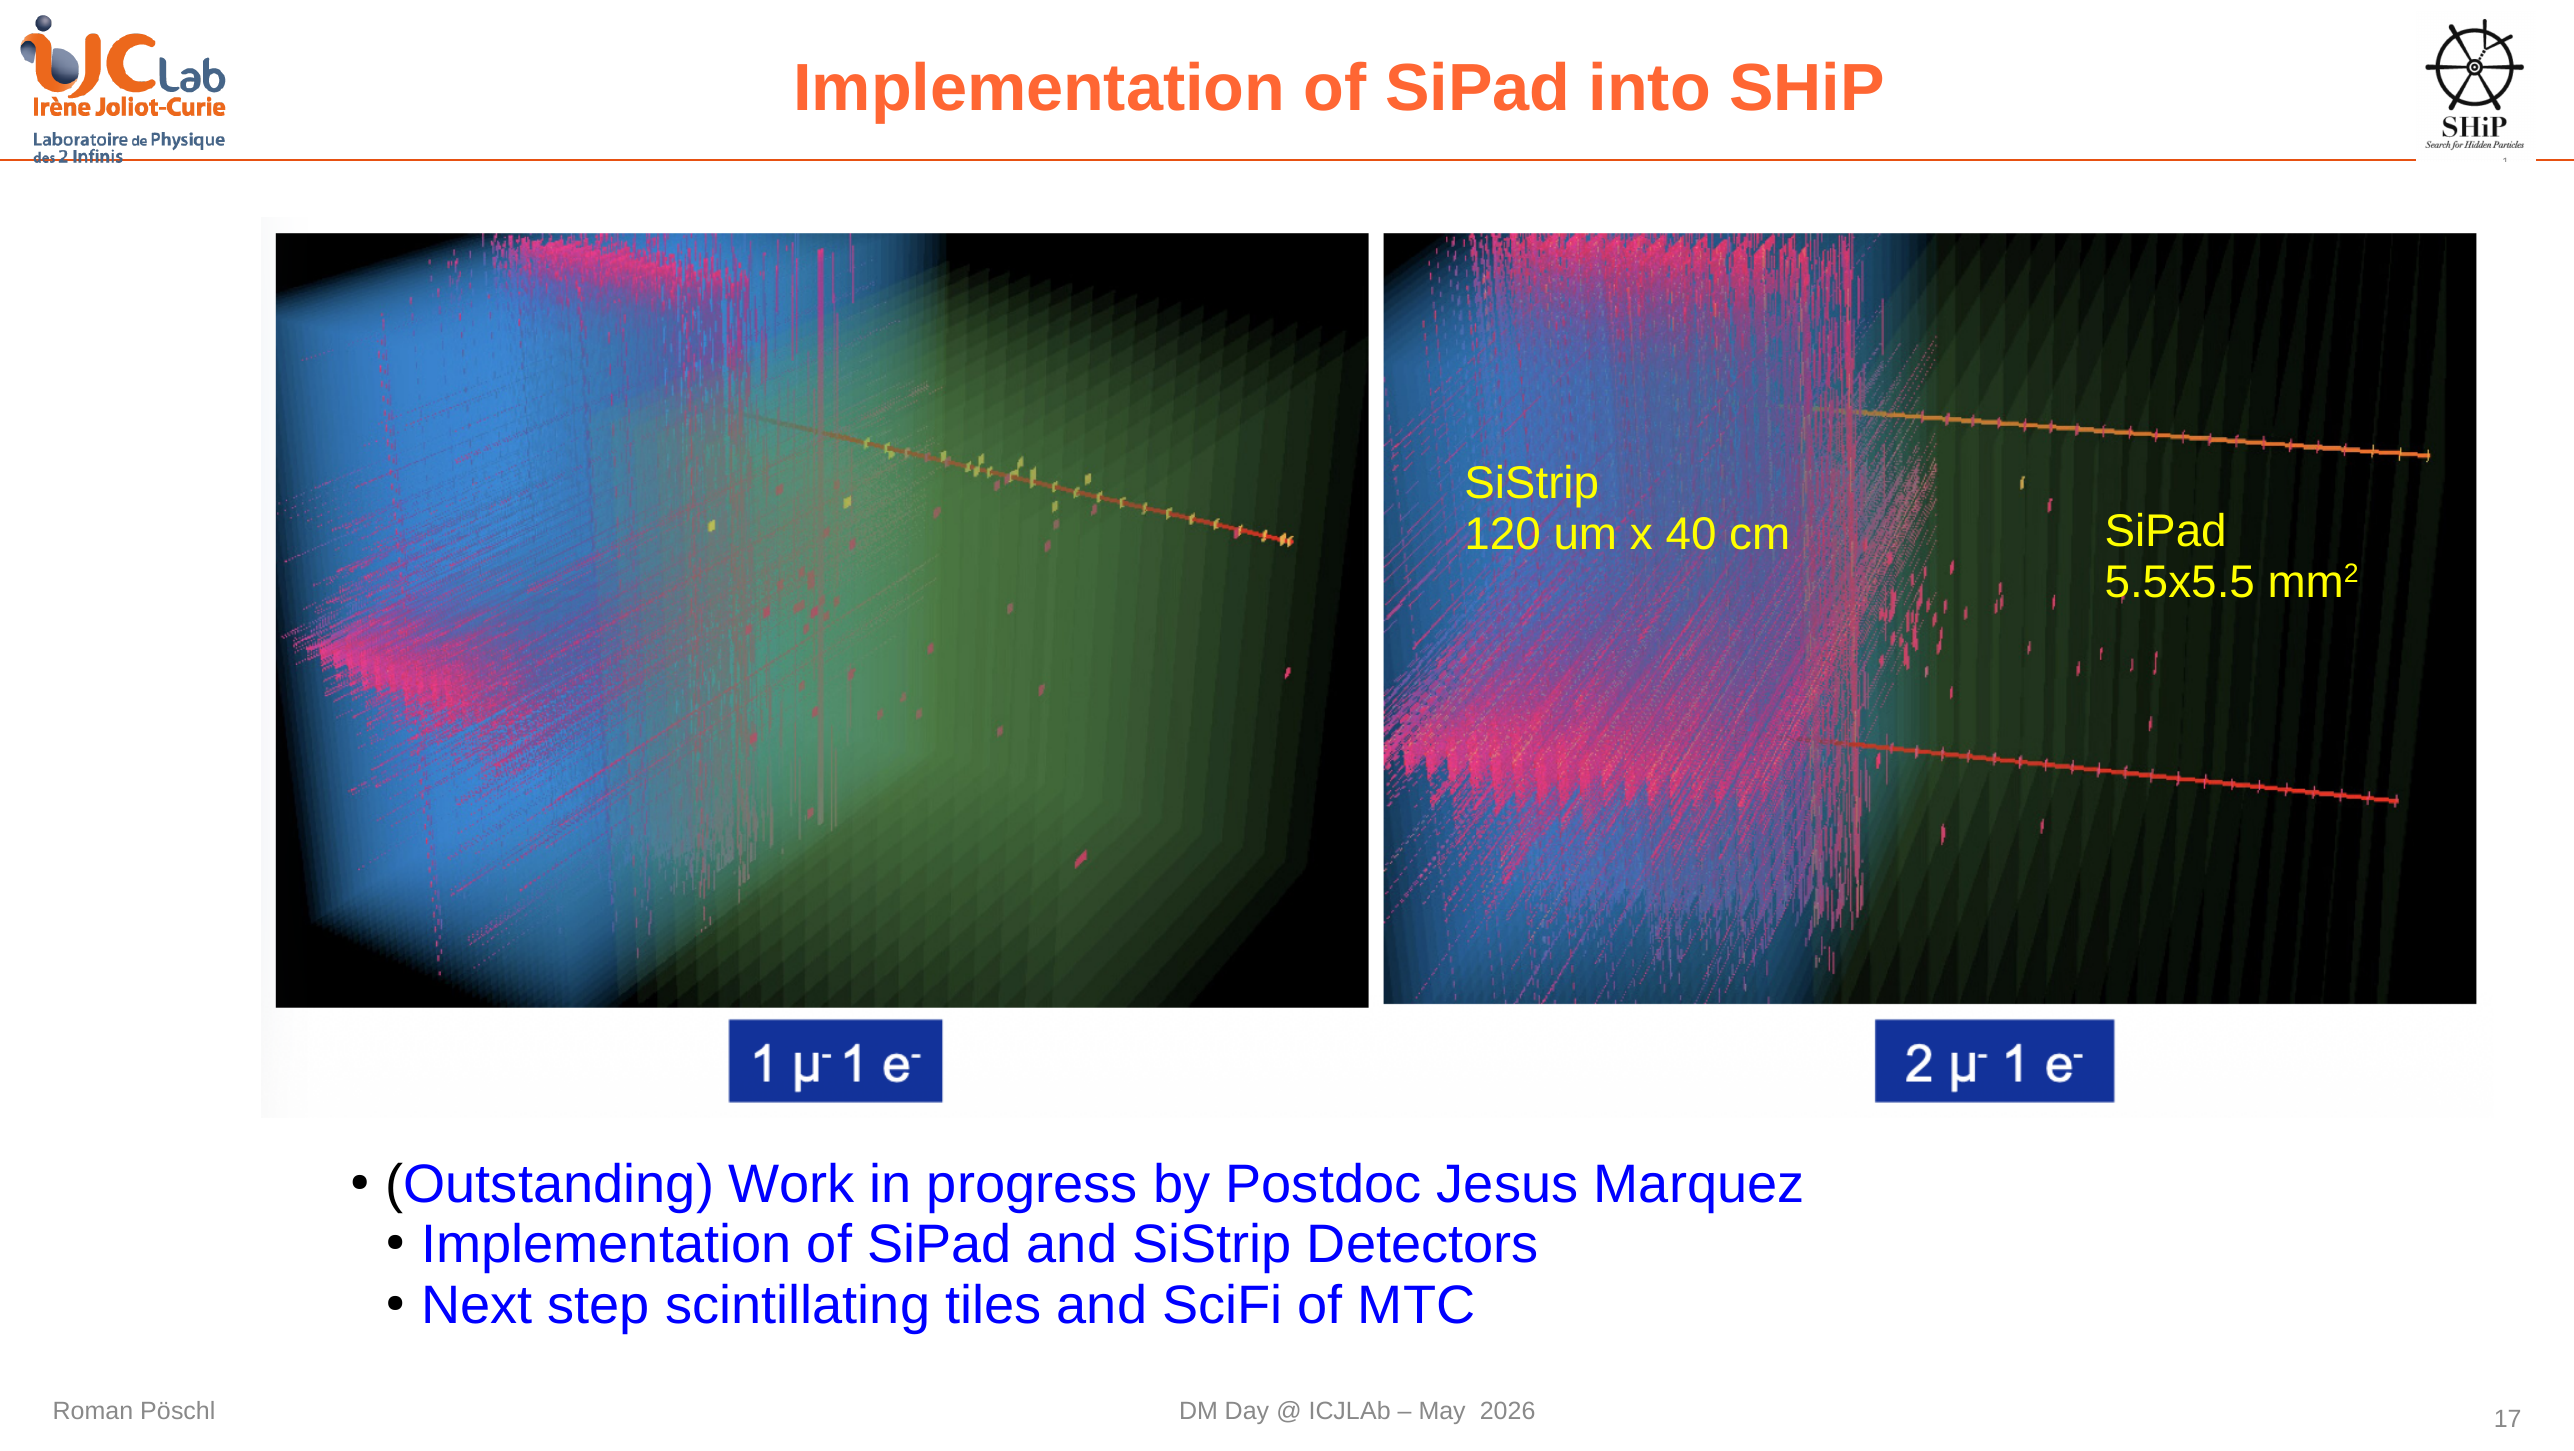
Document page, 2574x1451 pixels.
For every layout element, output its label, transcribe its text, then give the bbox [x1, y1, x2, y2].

picture [4, 0, 241, 178]
text_box SiStrip 120 um x 40 cm [1449, 449, 1805, 567]
text_box (Outstanding) Work in progress by Postdoc Jesus Marquez Implementation of SiPad and SiStrip Detectors Next step scintillating tiles and SciFi of MTC [335, 1145, 1820, 1343]
picture [261, 217, 2494, 1118]
text_box SiPad 5.5x5.5 mm2 [2089, 497, 2374, 616]
picture [2431, 11, 2536, 162]
title Implementation of SiPad into SHiP [285, 7, 2431, 168]
